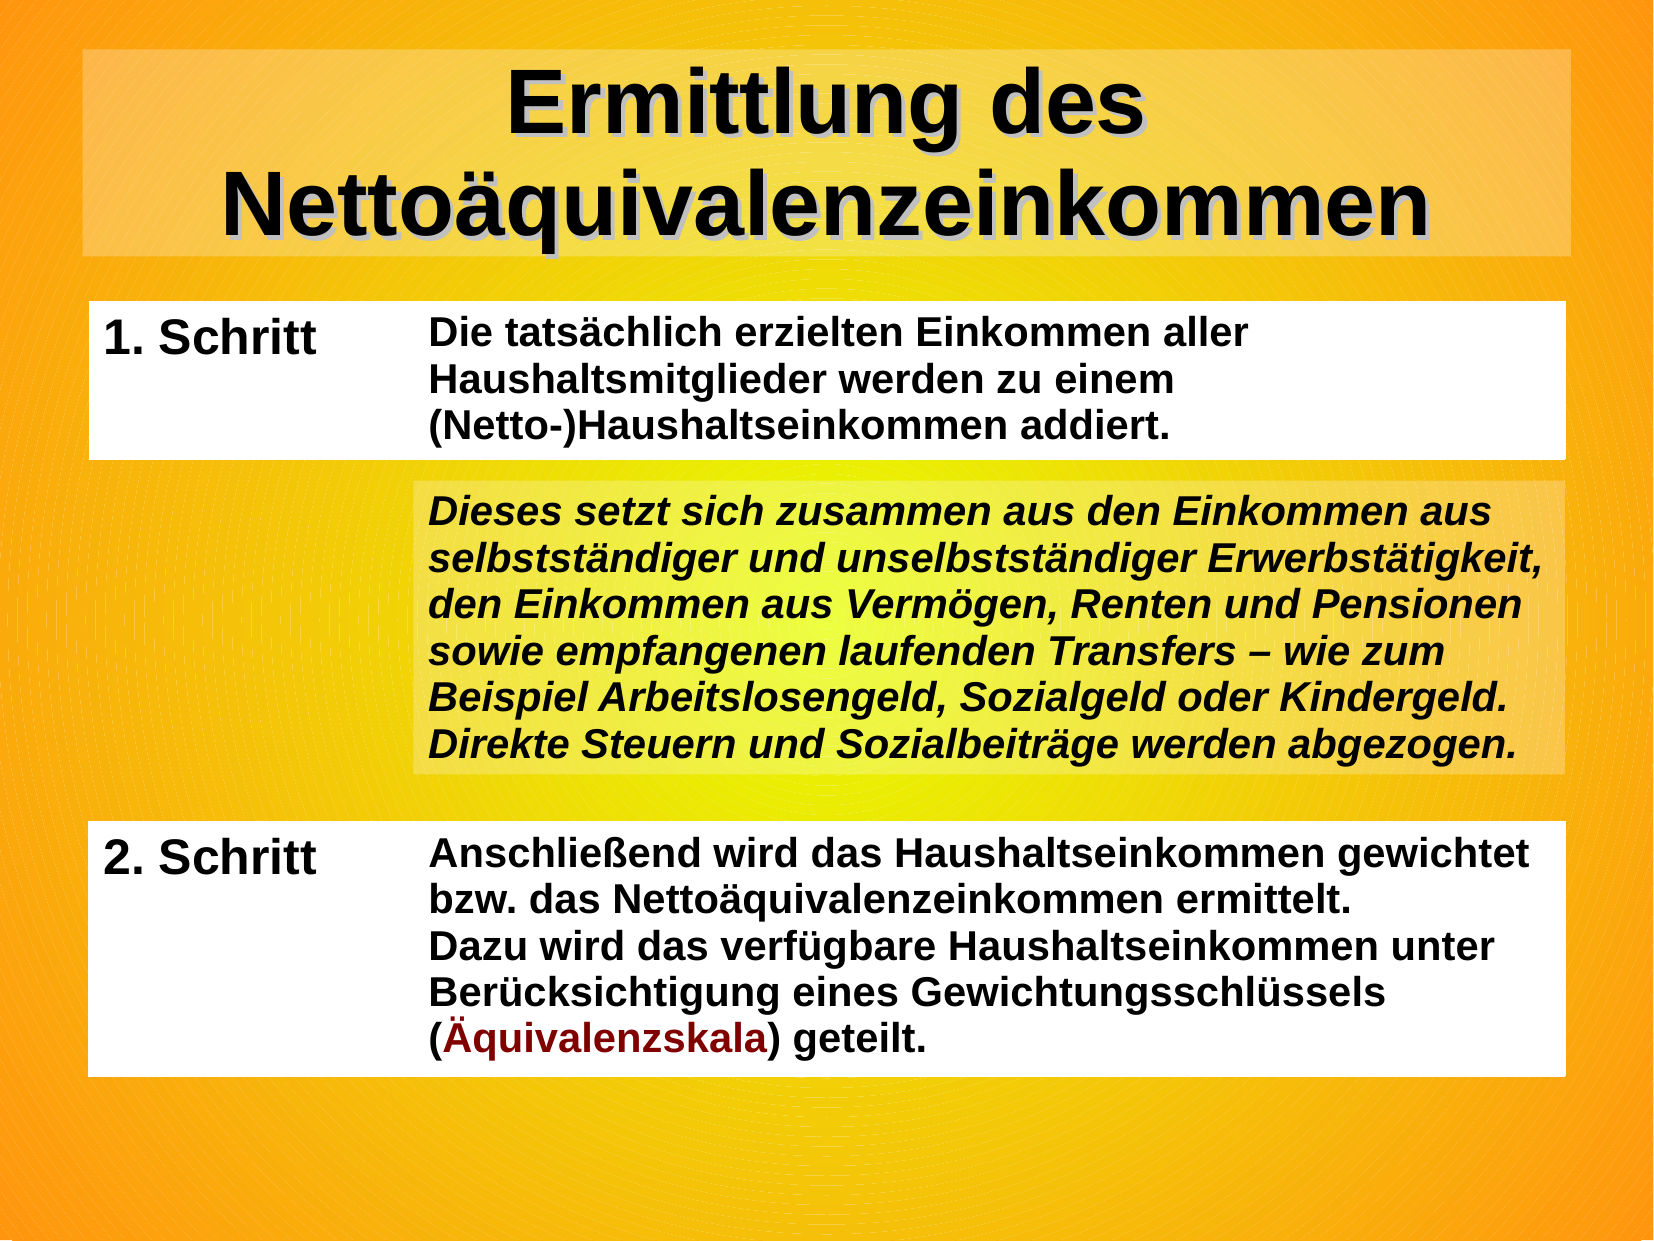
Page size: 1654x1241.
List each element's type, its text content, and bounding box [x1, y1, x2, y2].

table_header Die tatsächlich erzielten Einkommen aller Haushaltsmitglieder werden zu einem (Netto-)Haushaltseinkommen addiert. [414, 302, 1565, 459]
text_box Dieses setzt sich zusammen aus den Einkommen aus selbstständiger und unselbstständiger Erwerbstätigkeit, den Einkommen aus Vermögen, Renten und Pensionen sowie empfangenen laufenden Transfers – wie zum Beispiel Arbeitslosengeld, Sozialgeld oder Kindergeld. Direkte Steuern und Sozialbeiträge werden abgezogen. [413, 480, 1565, 775]
table_header 1. Schritt [90, 302, 413, 459]
table_header Anschließend wird das Haushaltseinkommen gewichtet bzw. das Nettoäquivalenzeinkommen ermittelt. Dazu wird das verfügbare Haushaltseinkommen unter Berücksichtigung eines Gewichtungsschlüssels (Äquivalenzskala) geteilt. [414, 822, 1565, 1076]
table_header 2. Schritt [89, 822, 413, 1076]
title Ermittlung des Nettoäquivalenzeinkommen [82, 49, 1571, 257]
